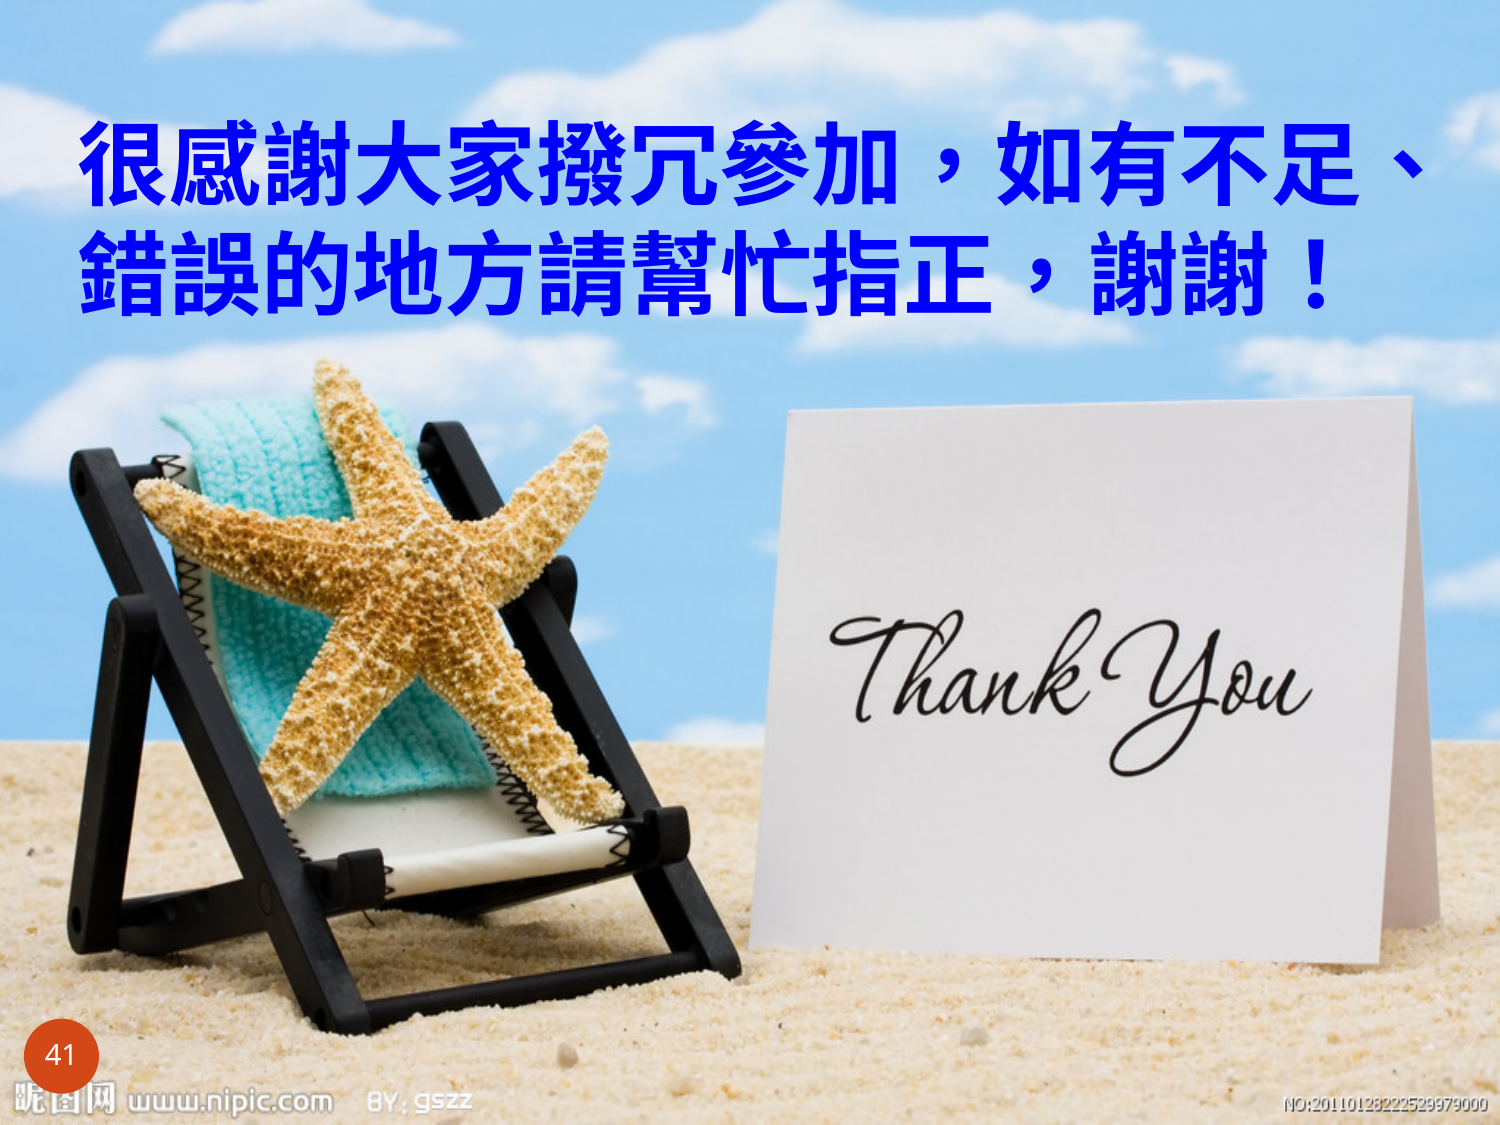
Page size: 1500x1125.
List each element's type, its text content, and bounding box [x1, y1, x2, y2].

picture [0, 0, 1500, 1125]
text_box 很感謝大家撥冗參加，如有不足、錯誤的地方請幫忙指正，謝謝！ [70, 58, 1430, 376]
text_box [23, 1018, 99, 1094]
